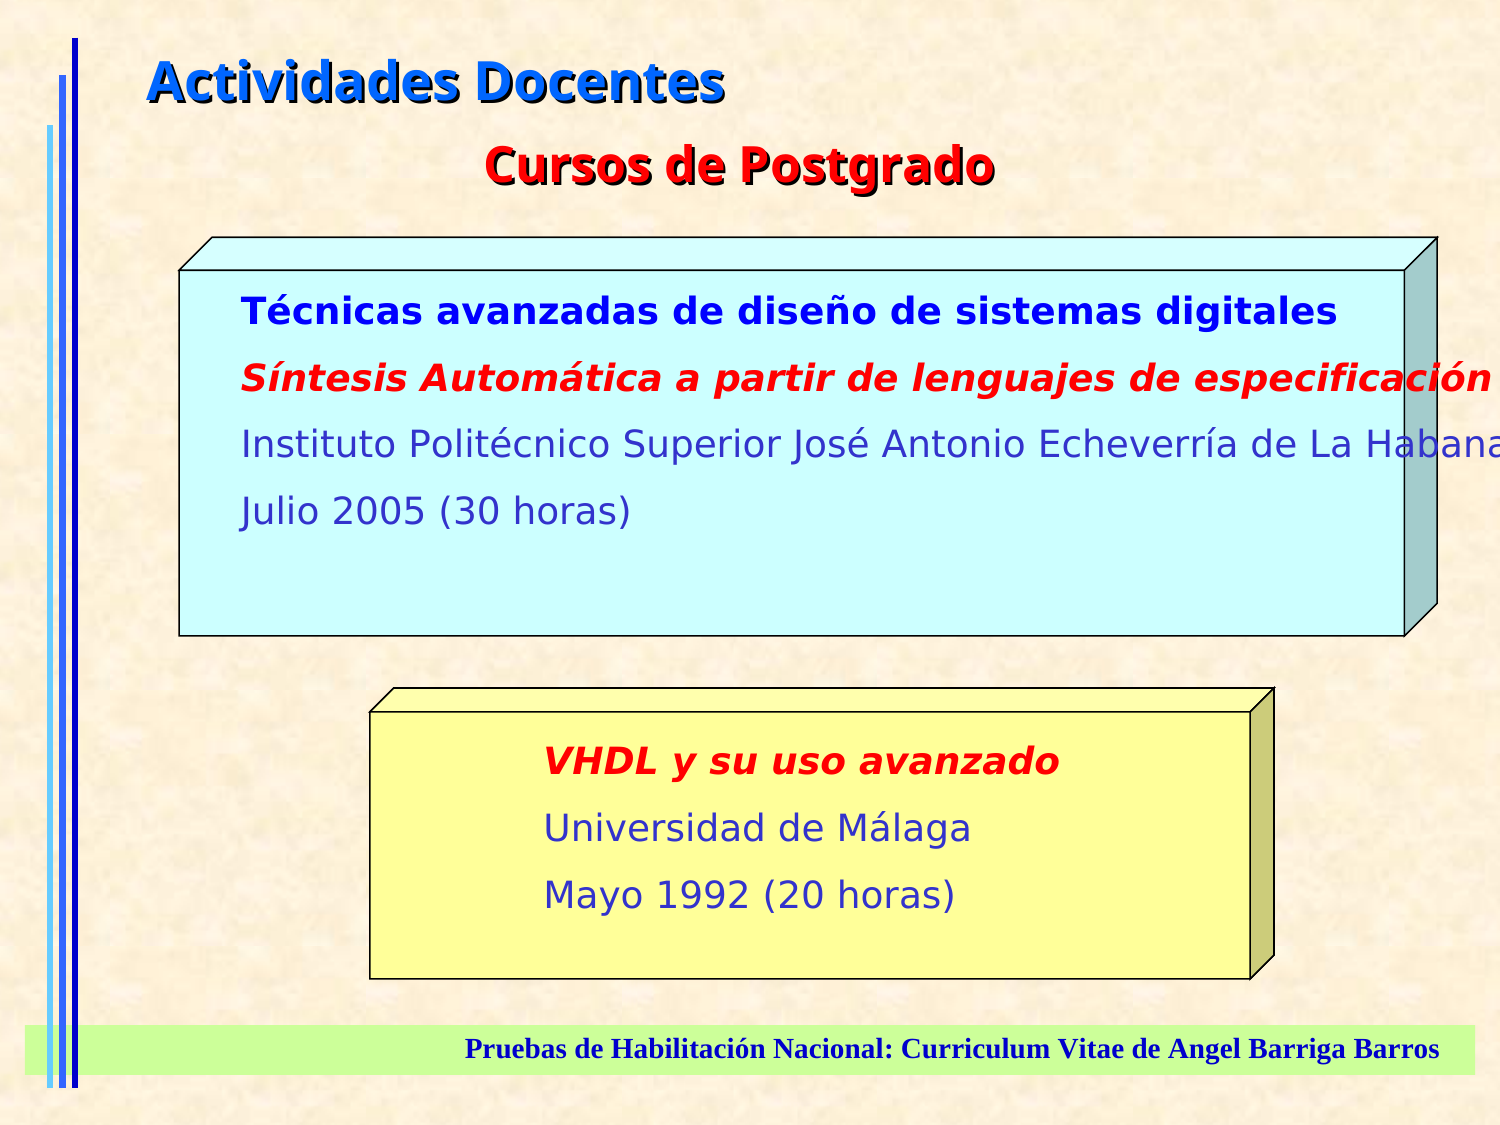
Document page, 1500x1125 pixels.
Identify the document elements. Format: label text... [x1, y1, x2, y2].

text_box [369, 687, 1274, 979]
text_box Cursos de Postgrado [468, 136, 1011, 200]
text_box Técnicas avanzadas de diseño de sistemas digitales Síntesis Automática a partir de lenguajes de especificación de hardware Instituto Politécnico Superior José Antonio Echeverría de La Habana (Cuba) Julio 2005 (30 horas) [226, 281, 1500, 542]
picture [0, 0, 1500, 1125]
text_box Actividades Docentes [132, 34, 741, 125]
text_box [179, 237, 1438, 636]
text_box VHDL y su uso avanzado Universidad de Málaga Mayo 1992 (20 horas) [528, 732, 1076, 926]
